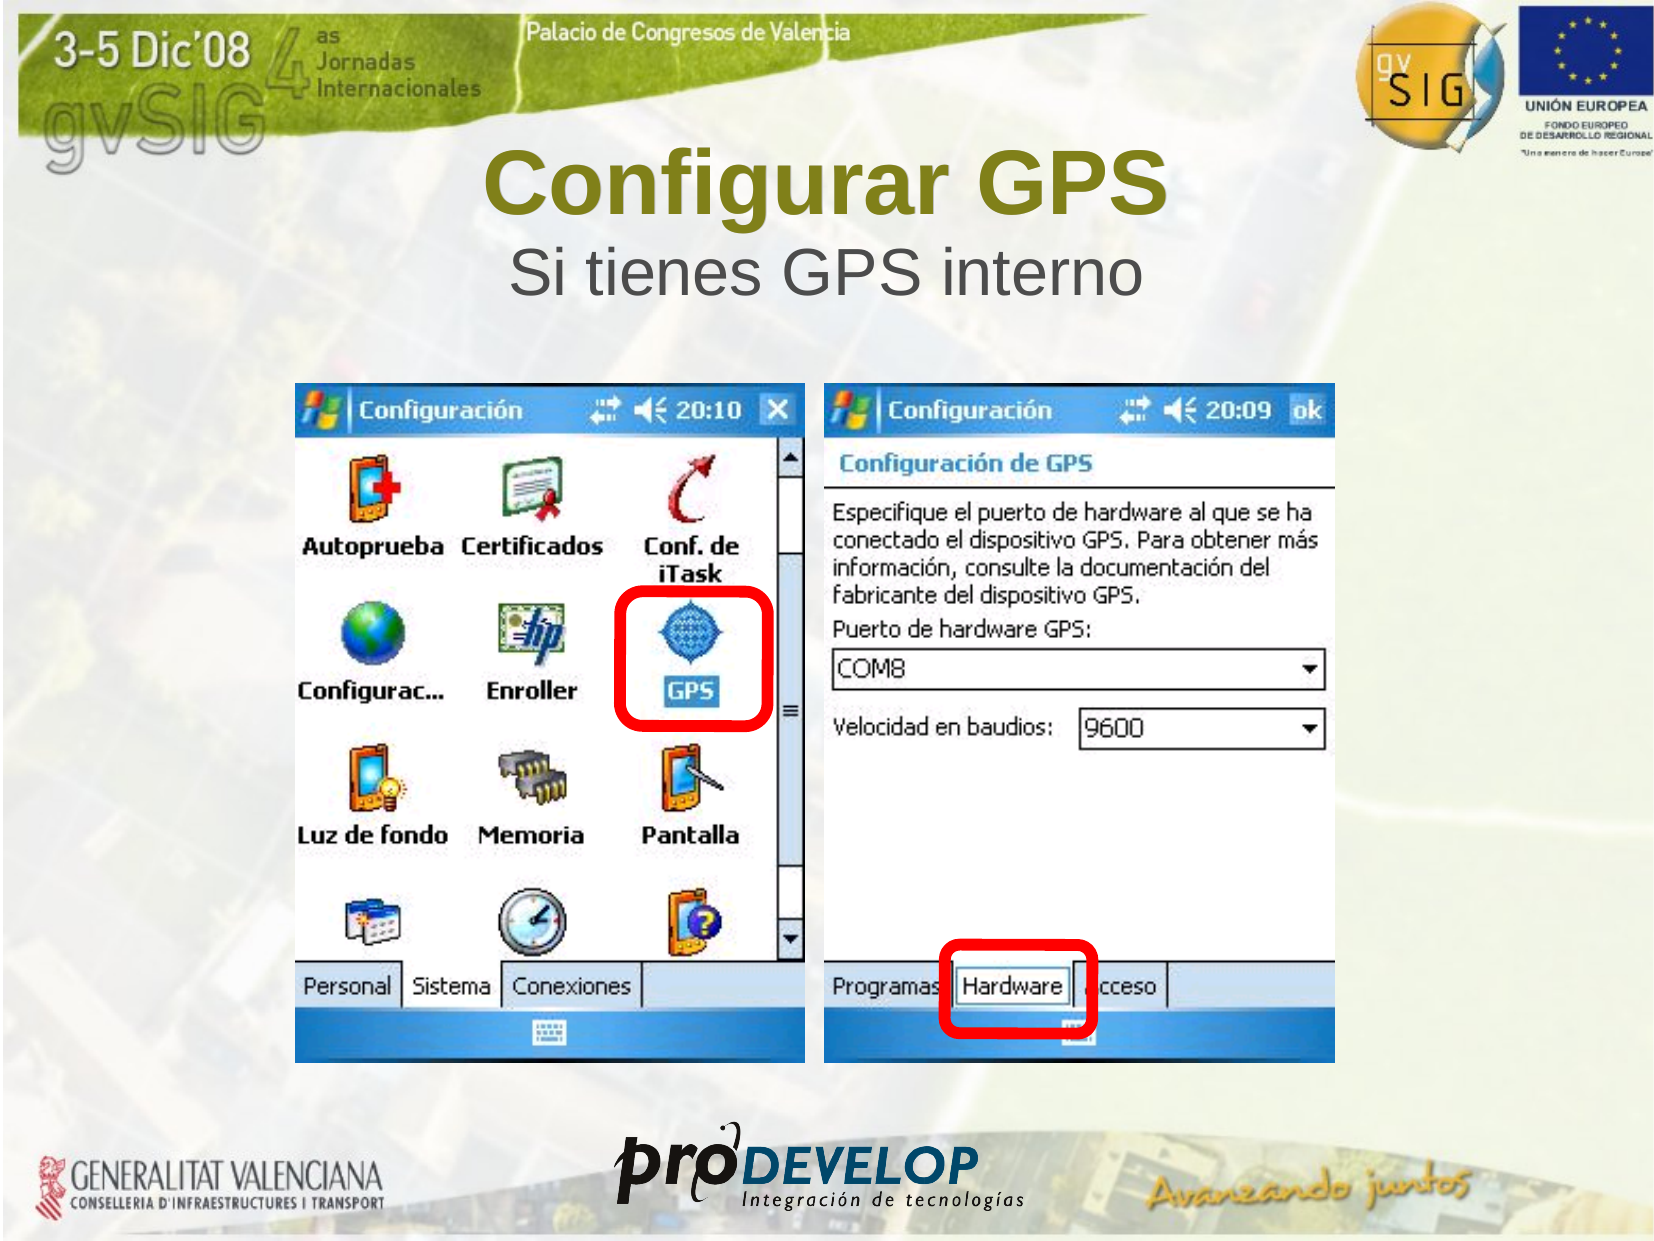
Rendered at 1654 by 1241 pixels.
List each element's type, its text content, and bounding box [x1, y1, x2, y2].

picture [3, 0, 1654, 1241]
subtitle Si tienes GPS interno [82, 214, 1571, 331]
title Configurar GPS [82, 78, 1571, 214]
